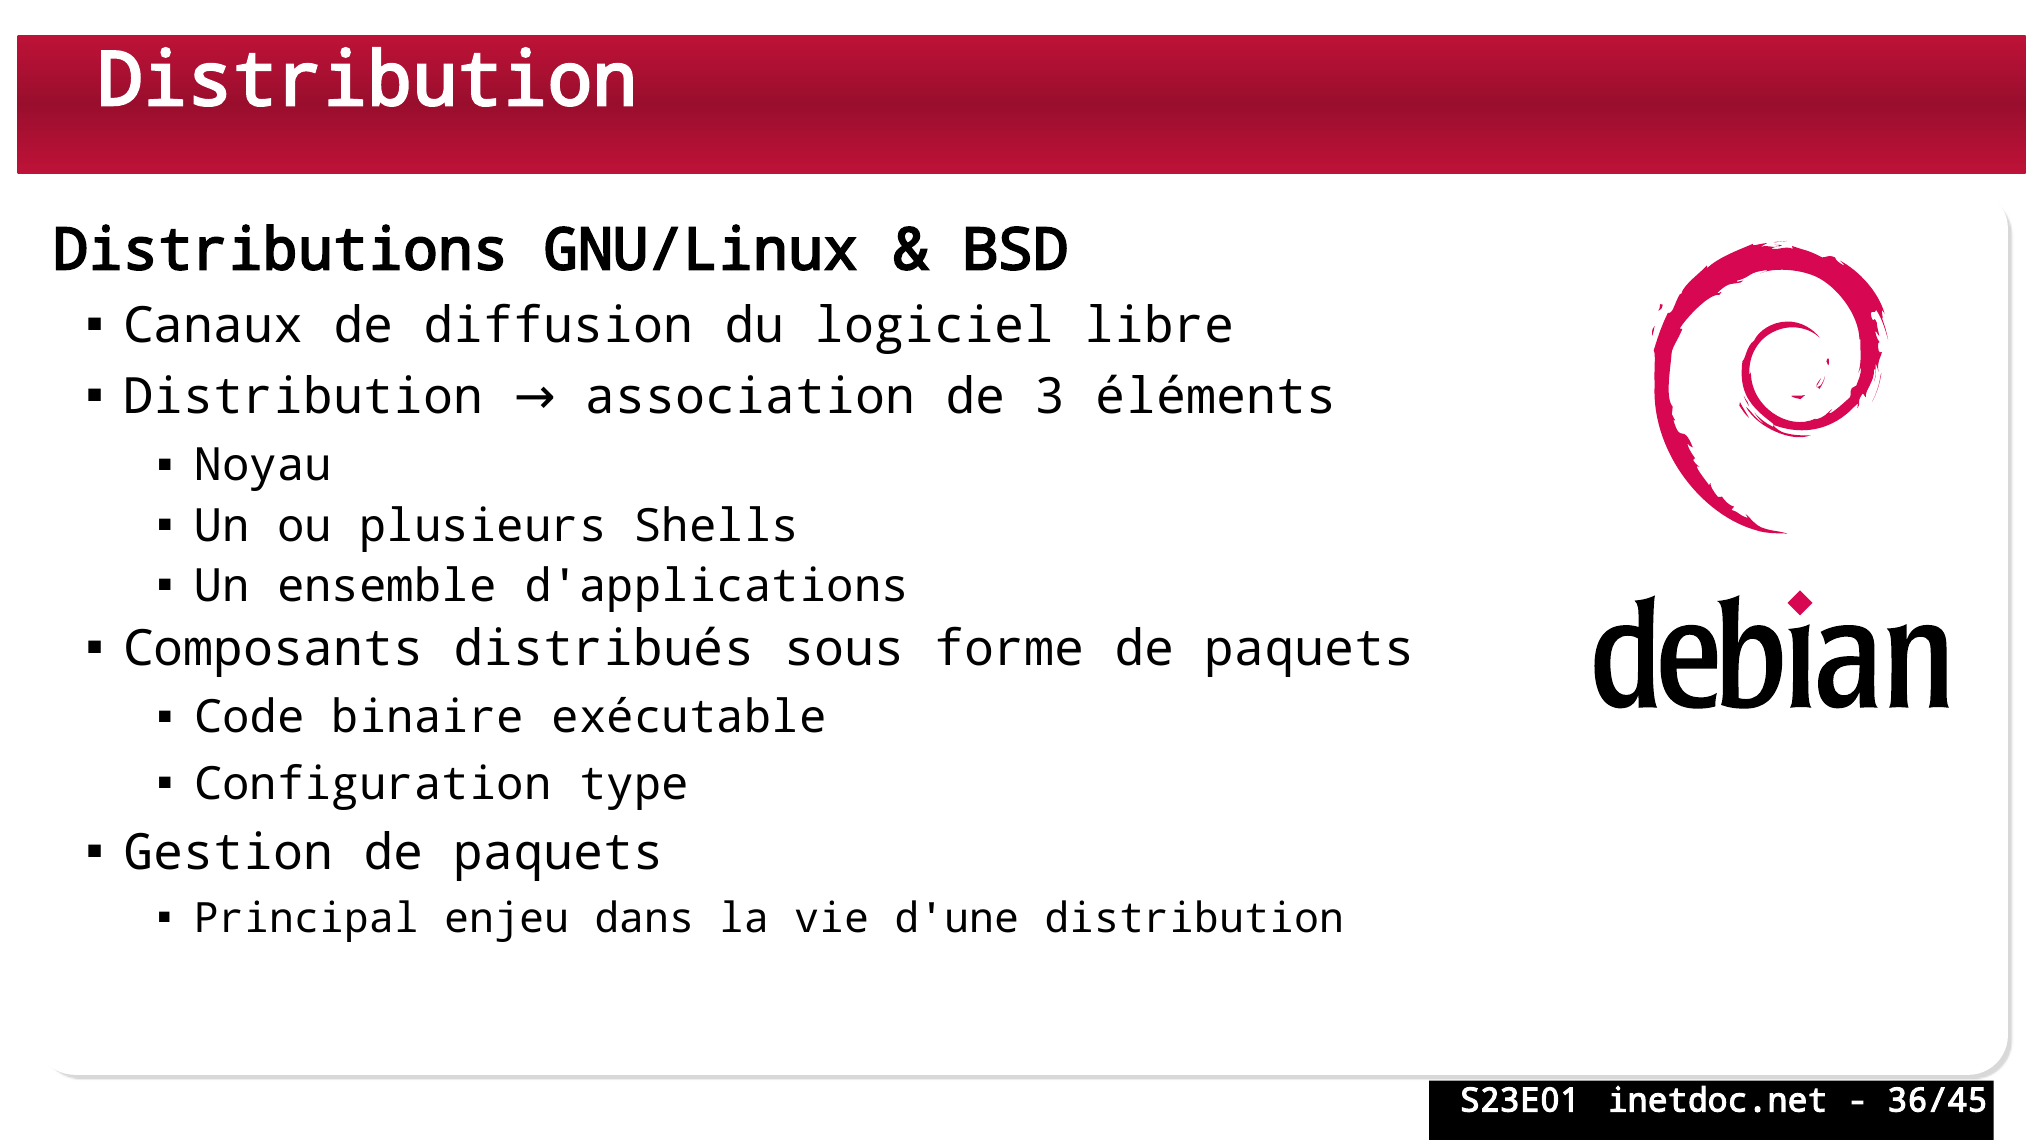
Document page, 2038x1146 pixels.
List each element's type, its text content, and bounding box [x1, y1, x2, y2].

text_box Distribution [17, 35, 2026, 174]
text_box Distributions GNU/Linux & BSD Canaux de diffusion du logiciel libre Distribution → association de 3 éléments Noyau Un ou plusieurs Shells Un ensemble d'applications Composants distribués sous forme de paquets Code binaire exécutable Configuration type Gestion de paquets Principal enjeu dans la vie d'une distribution [35, 188, 2008, 1075]
text_box S23E01 inetdoc.net - <numéro>/45 [1429, 1080, 1994, 1140]
picture [1594, 240, 1949, 709]
